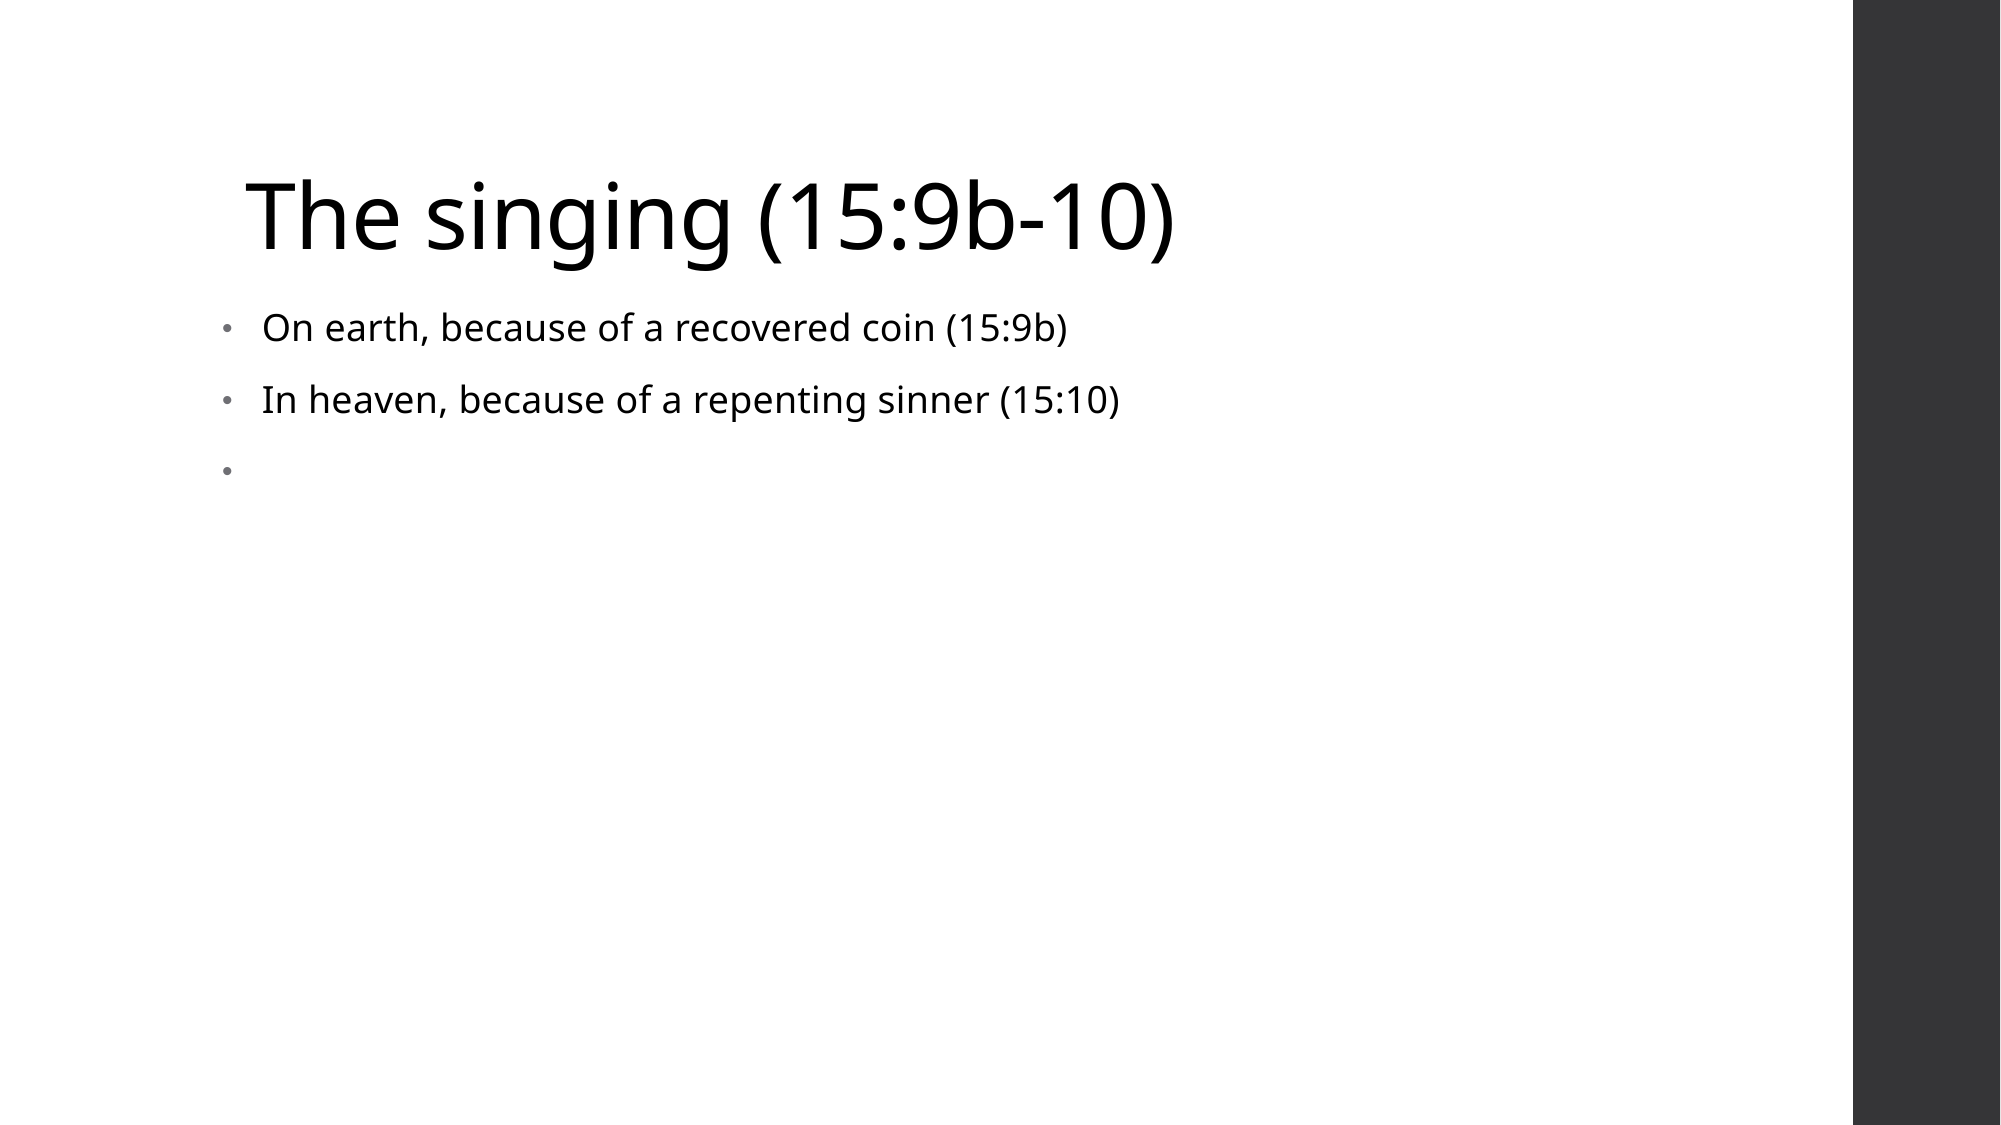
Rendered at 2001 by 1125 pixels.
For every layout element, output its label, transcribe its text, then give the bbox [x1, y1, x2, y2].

list On earth, because of a recovered coin (15:9b) In heaven, because of a repenting sinner (15:10) [206, 299, 1617, 1014]
title The singing (15:9b-10) [206, 60, 1797, 278]
